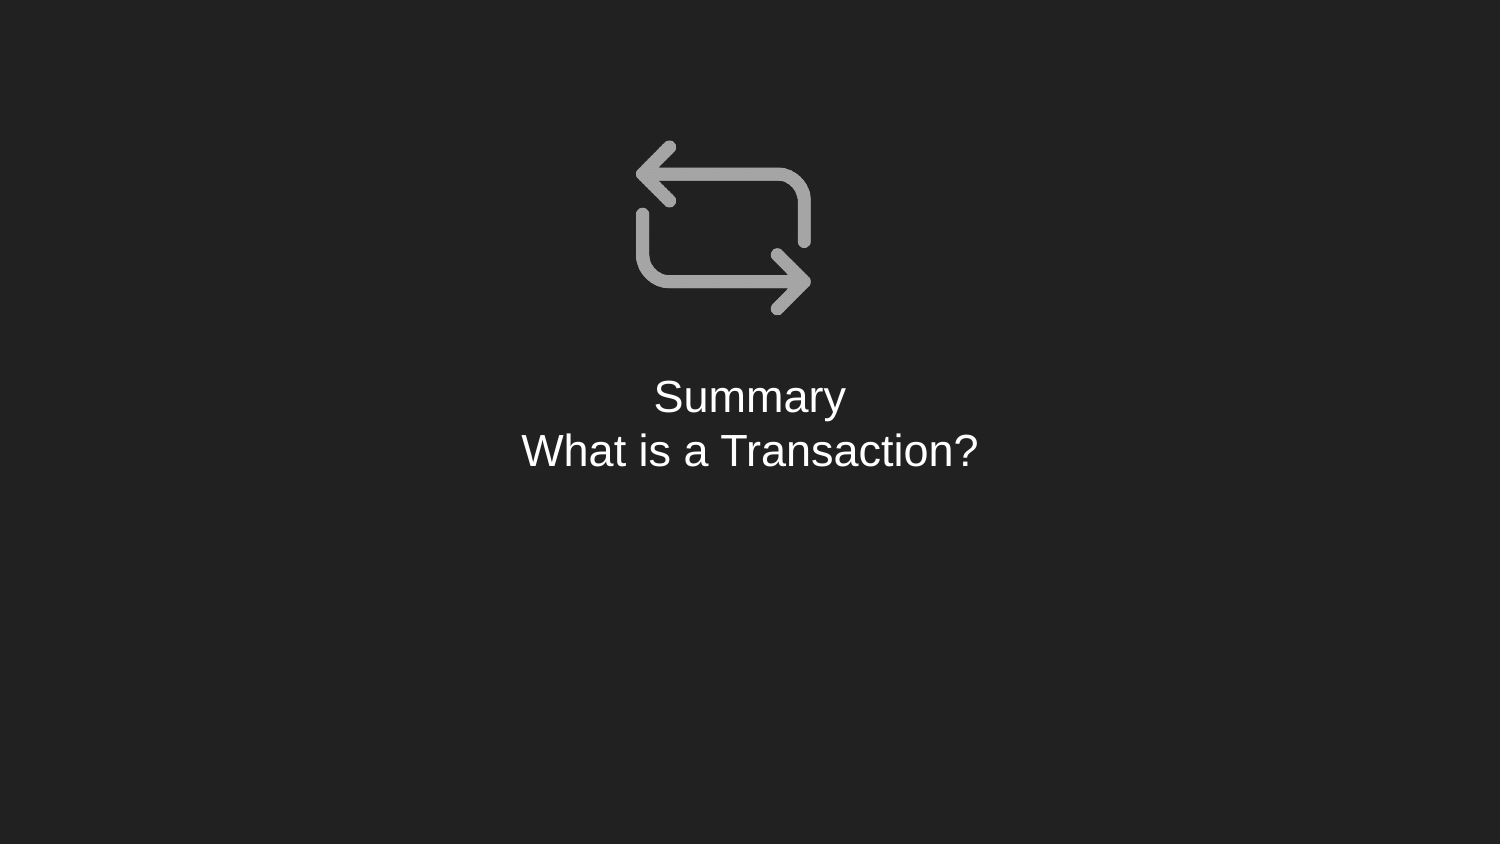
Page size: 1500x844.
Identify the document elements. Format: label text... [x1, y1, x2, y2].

title Summary What is a Transaction? [51, 352, 1449, 491]
picture [563, 138, 883, 318]
